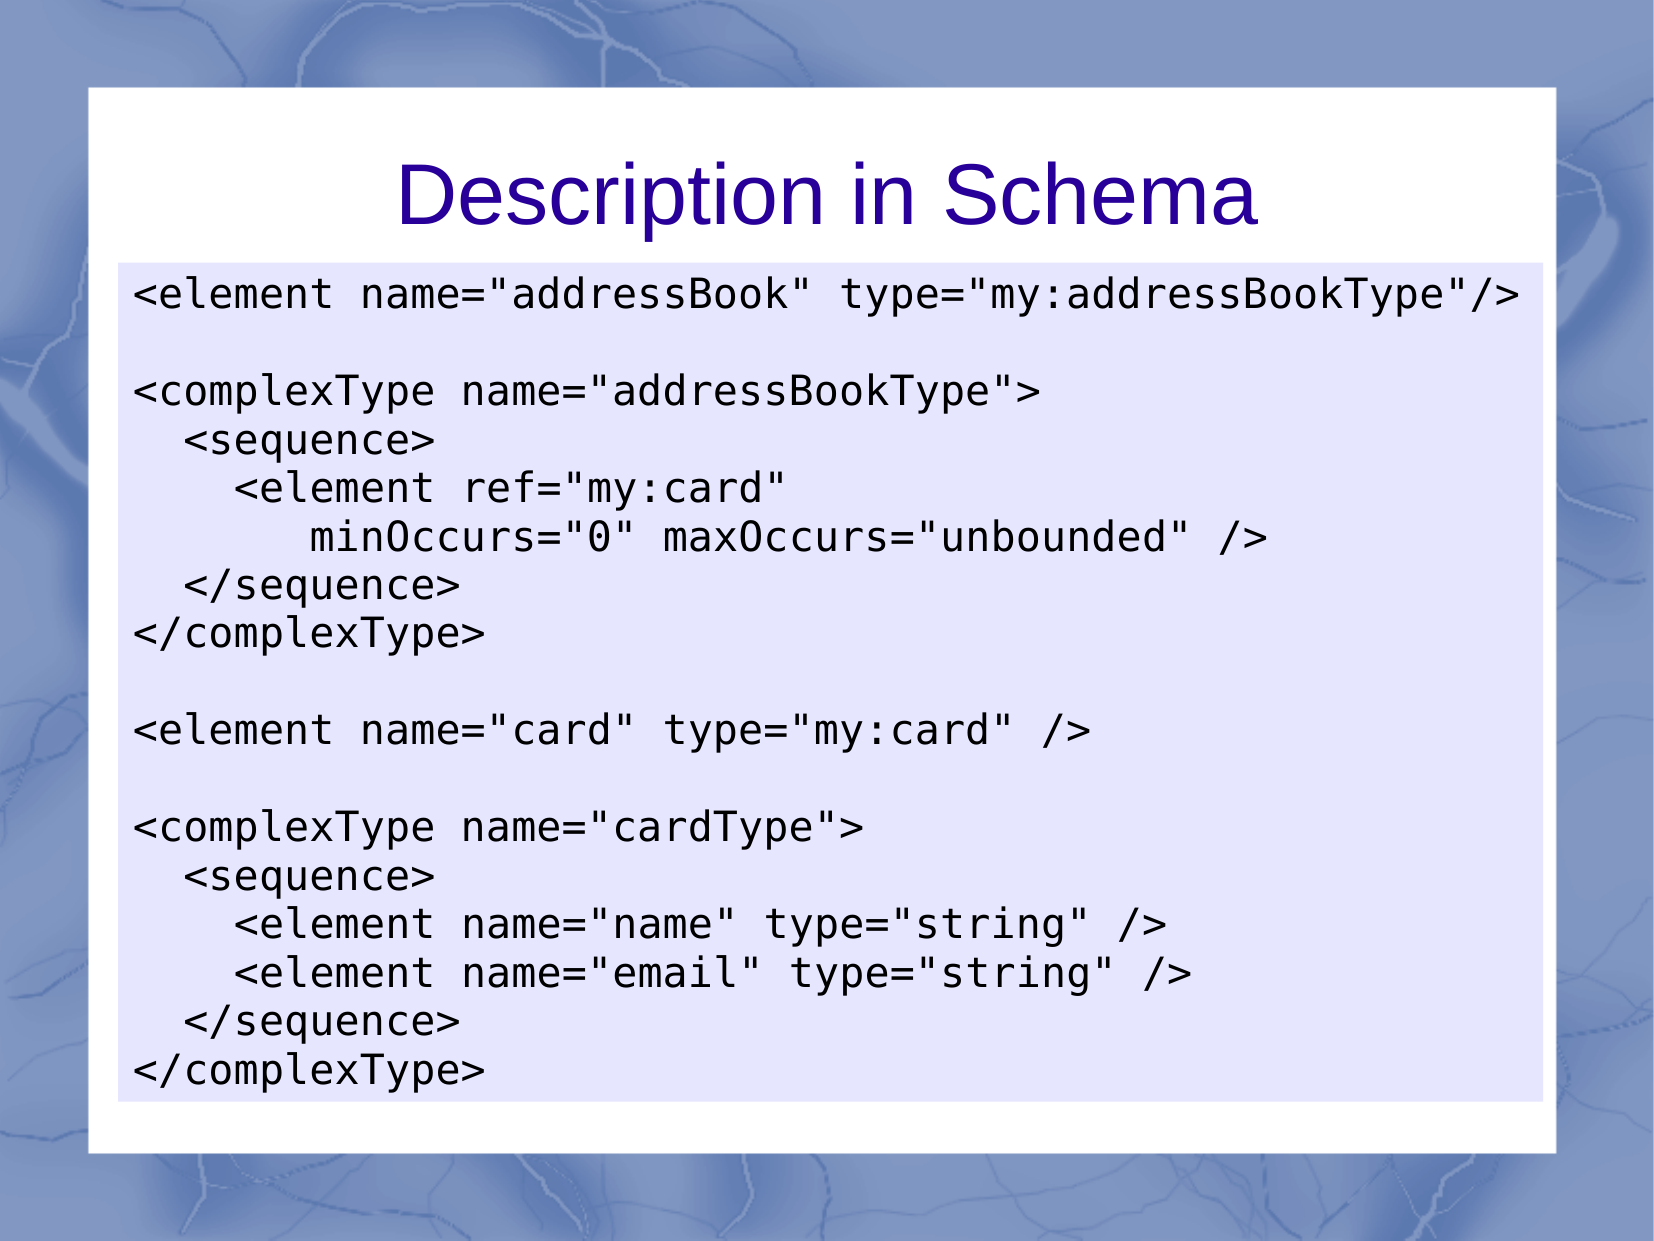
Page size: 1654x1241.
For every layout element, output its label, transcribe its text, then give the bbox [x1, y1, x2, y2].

text_box <element name="addressBook" type="my:addressBookType"/> <complexType name="addressBookType"> <sequence> <element ref="my:card" minOccurs="0" maxOccurs="unbounded" /> </sequence> </complexType> <element name="card" type="my:card" /> <complexType name="cardType"> <sequence> <element name="name" type="string" /> <element name="email" type="string" /> </sequence> </complexType> [118, 262, 1544, 1102]
picture [0, 0, 1654, 1241]
title Description in Schema [118, 90, 1536, 262]
